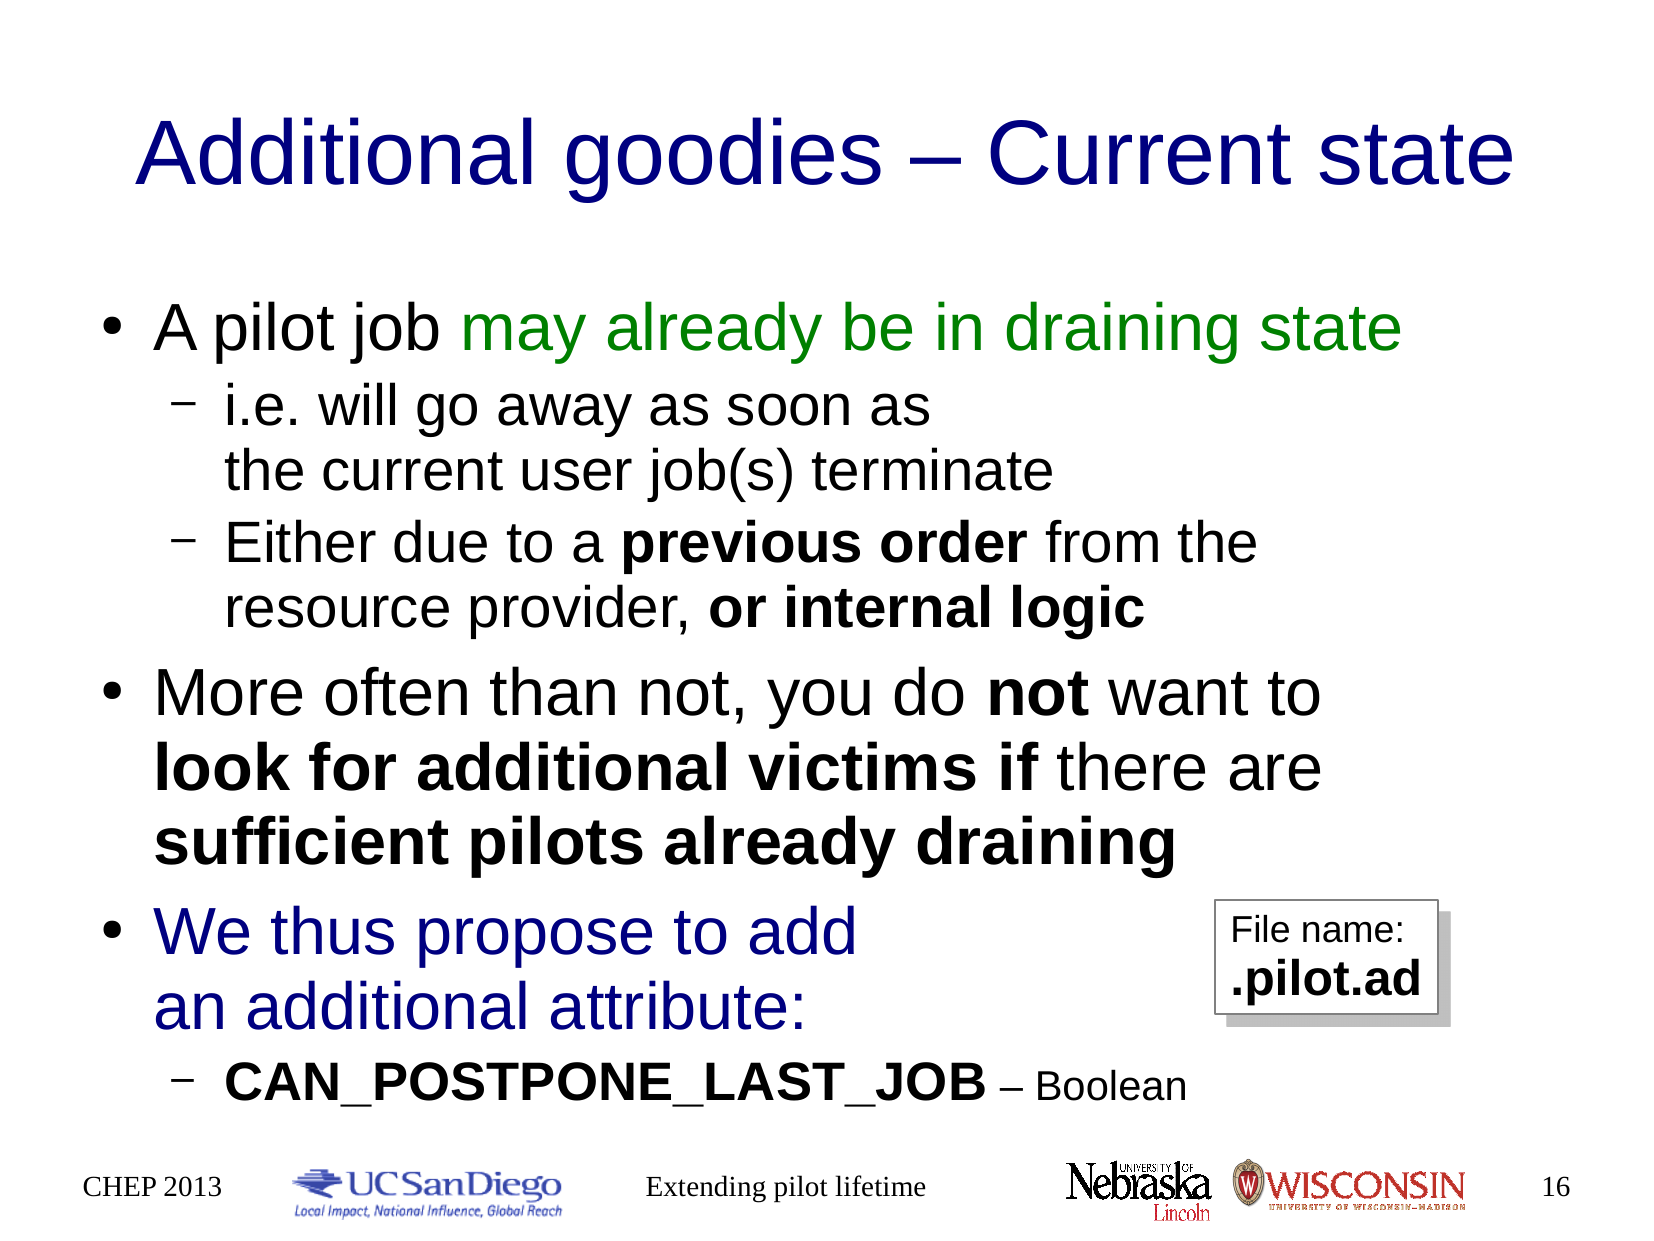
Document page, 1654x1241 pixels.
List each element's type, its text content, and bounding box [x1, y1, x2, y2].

picture [1066, 1160, 1212, 1221]
picture [292, 1169, 563, 1220]
picture [1232, 1158, 1465, 1210]
list A pilot job may already be in draining state i.e. will go away as soon as the current user job(s) terminate Either due to a previous order from the resource provider, or internal logic More often than not, you do not want to look for additional victims if there are sufficient pilots already draining We thus propose to add an additional attribute: CAN_POSTPONE_LAST_JOB – Boolean [82, 290, 1538, 1141]
title Additional goodies – Current state [82, 49, 1571, 257]
text_box File name: .pilot.ad [1215, 900, 1439, 1014]
